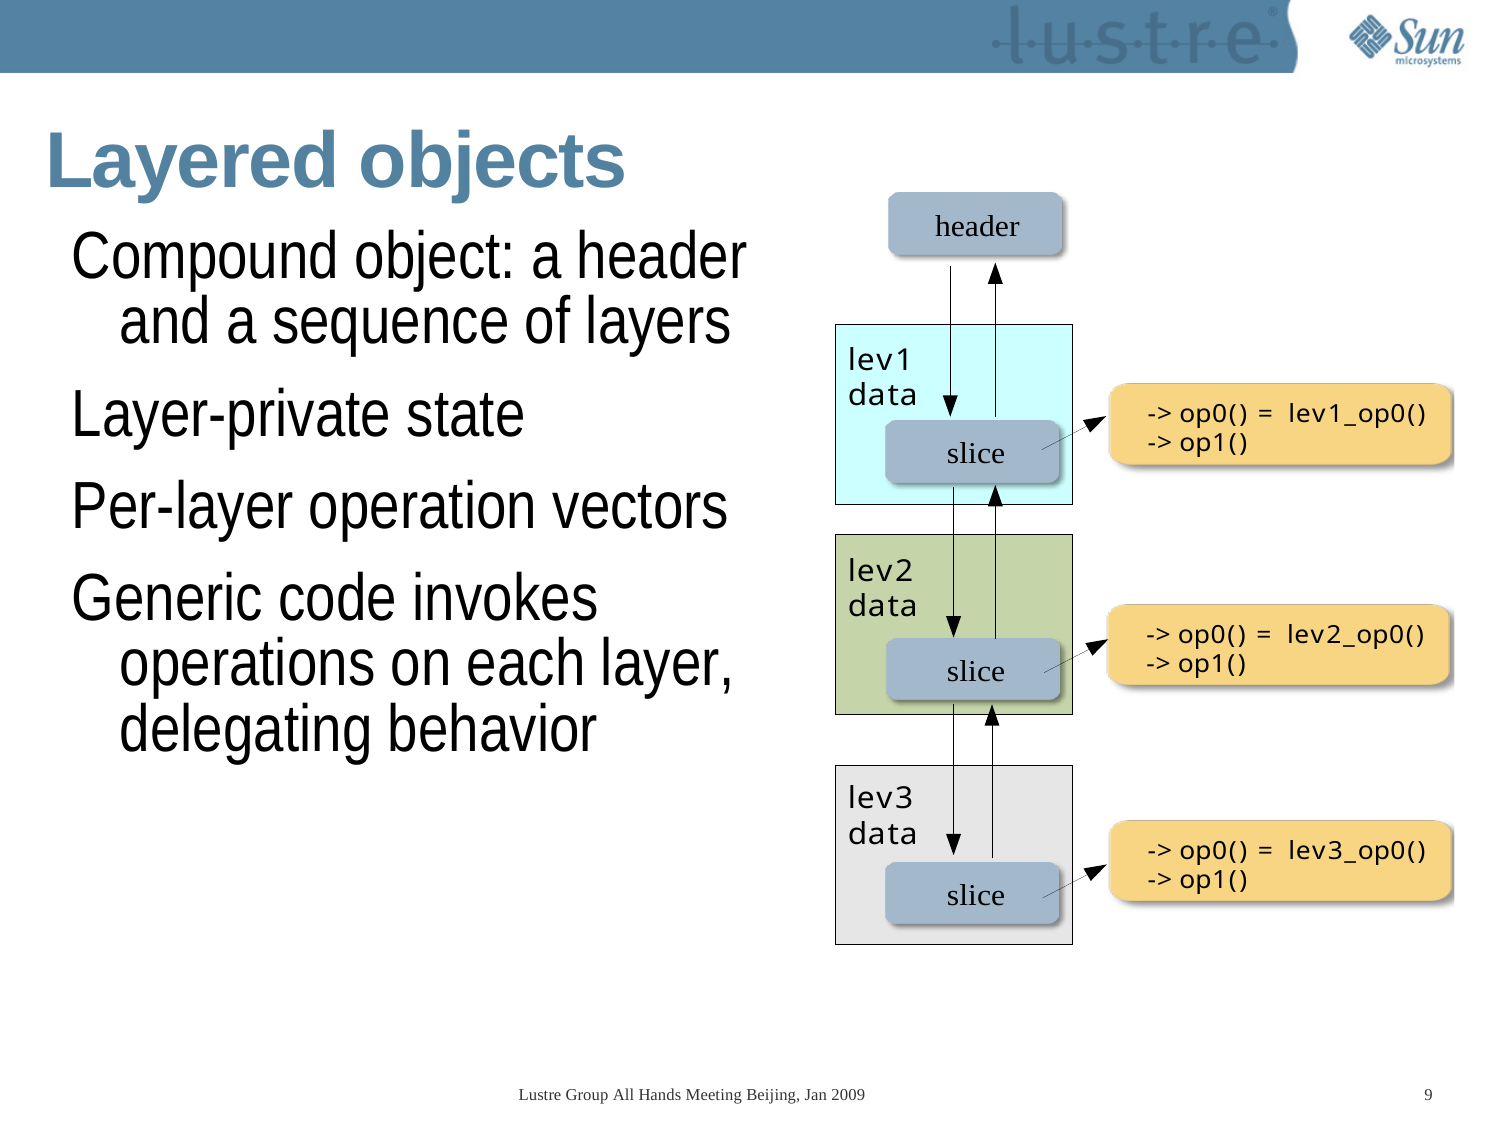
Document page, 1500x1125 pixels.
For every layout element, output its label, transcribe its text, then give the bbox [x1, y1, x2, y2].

title Layered objects [45, 105, 1463, 225]
picture [0, 0, 1500, 91]
list Compound object: a header and a sequence of layers Layer-private state Per-layer operation vectors Generic code invokes operations on each layer, delegating behavior [37, 218, 863, 1051]
chart [764, 149, 1455, 1043]
